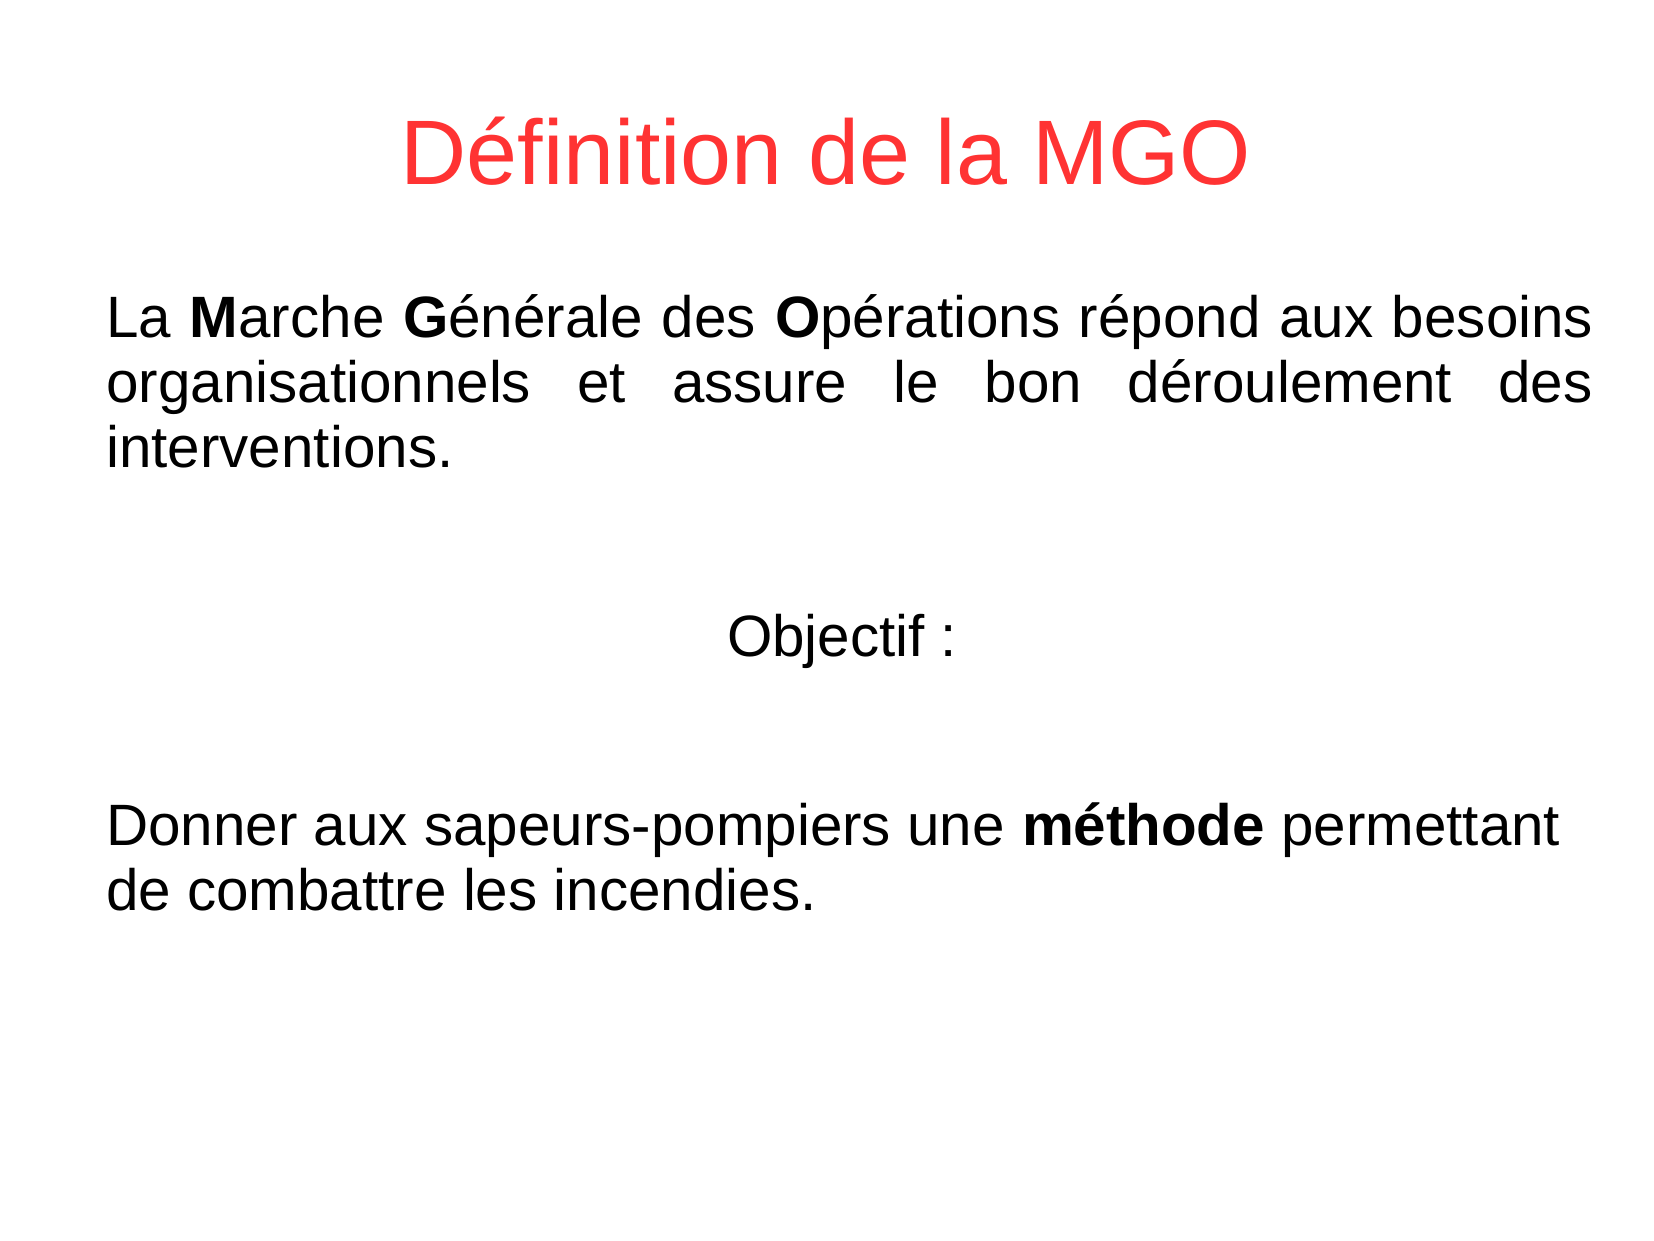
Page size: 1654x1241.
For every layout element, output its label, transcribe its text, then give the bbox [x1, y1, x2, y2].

title Définition de la MGO [82, 49, 1571, 257]
list La Marche Générale des Opérations répond aux besoins organisationnels et assure le bon déroulement des interventions. Objectif : Donner aux sapeurs-pompiers une méthode permettant de combattre les incendies. [106, 284, 1595, 1004]
